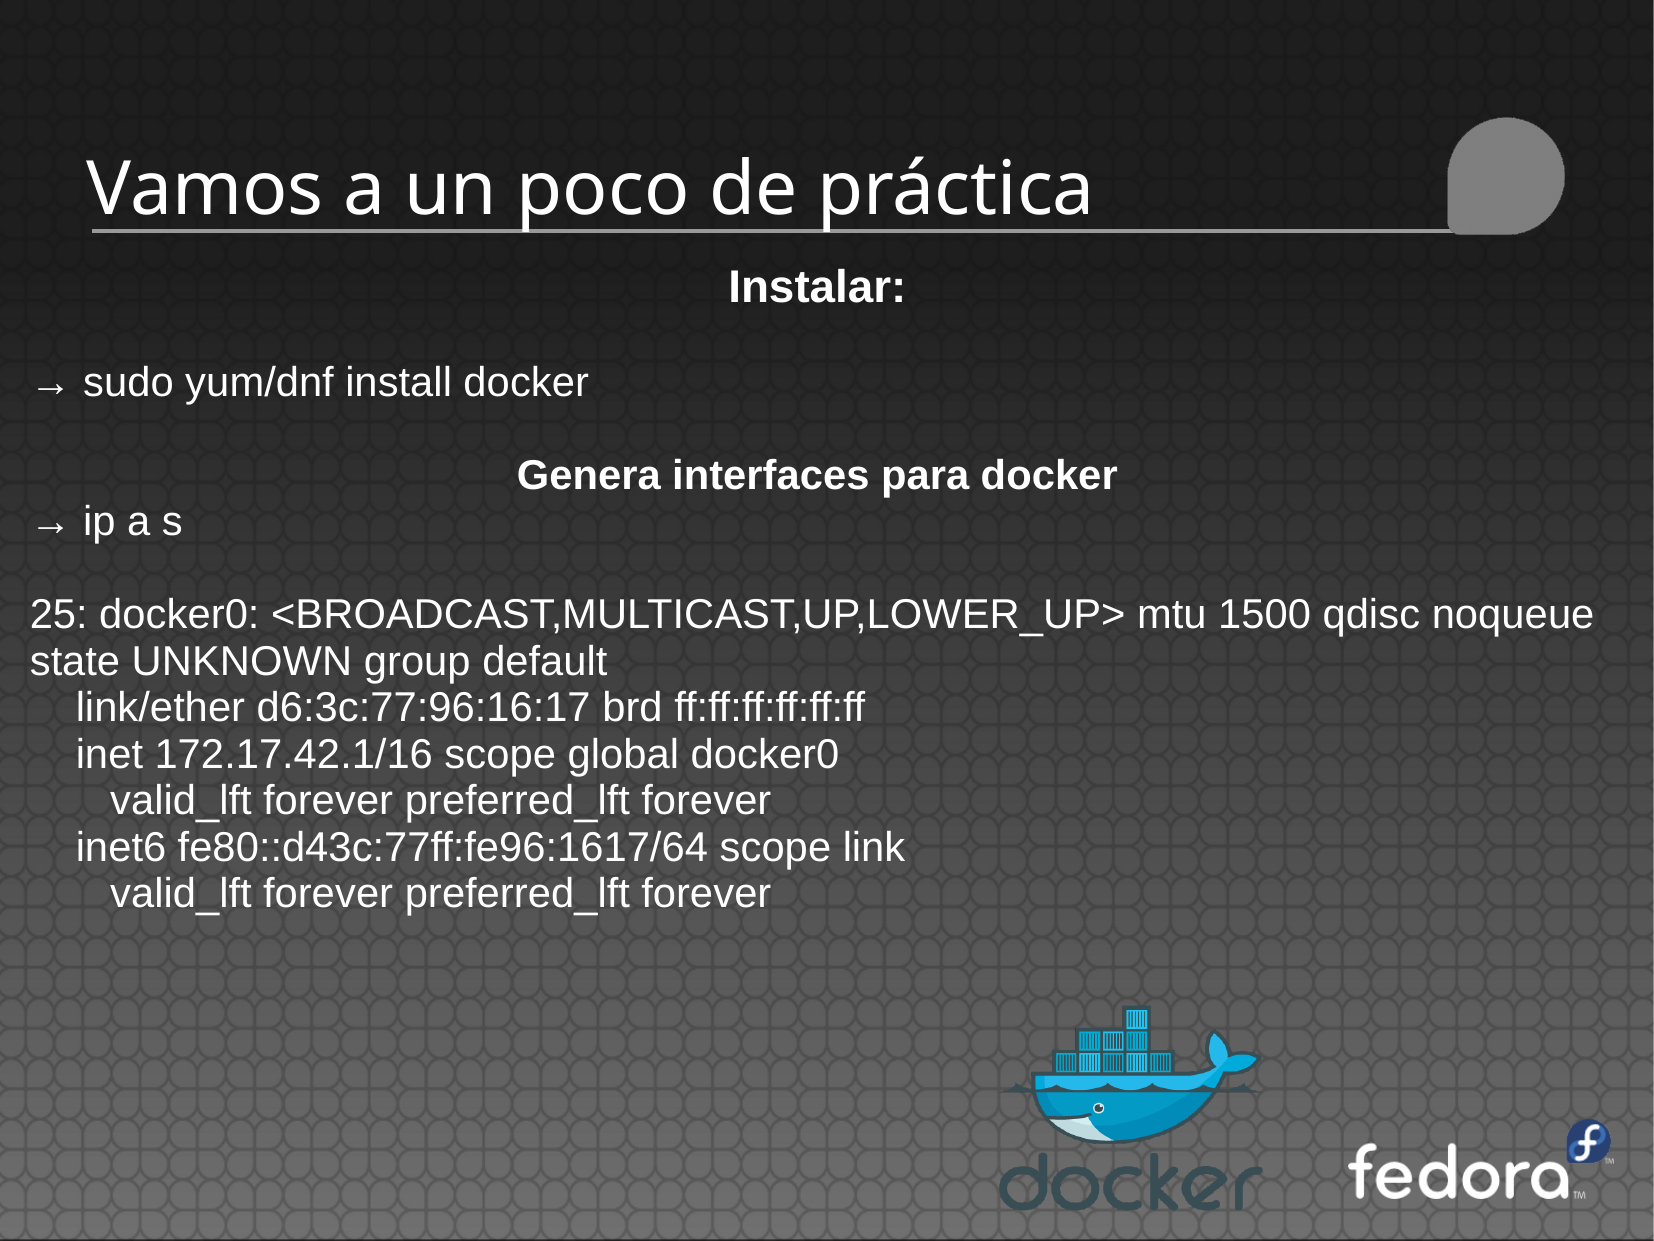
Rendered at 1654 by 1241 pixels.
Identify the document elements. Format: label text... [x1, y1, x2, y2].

text_box Instalar: → sudo yum/dnf install docker Genera interfaces para docker → ip a s 25: docker0: <BROADCAST,MULTICAST,UP,LOWER_UP> mtu 1500 qdisc noqueue state UNKNOWN group default link/ether d6:3c:77:96:16:17 brd ff:ff:ff:ff:ff:ff inet 172.17.42.1/16 scope global docker0 valid_lft forever preferred_lft forever inet6 fe80::d43c:77ff:fe96:1617/64 scope link valid_lft forever preferred_lft forever [15, 253, 1621, 1186]
picture [0, 0, 1654, 1241]
title Vamos a un poco de práctica [86, 117, 1576, 253]
